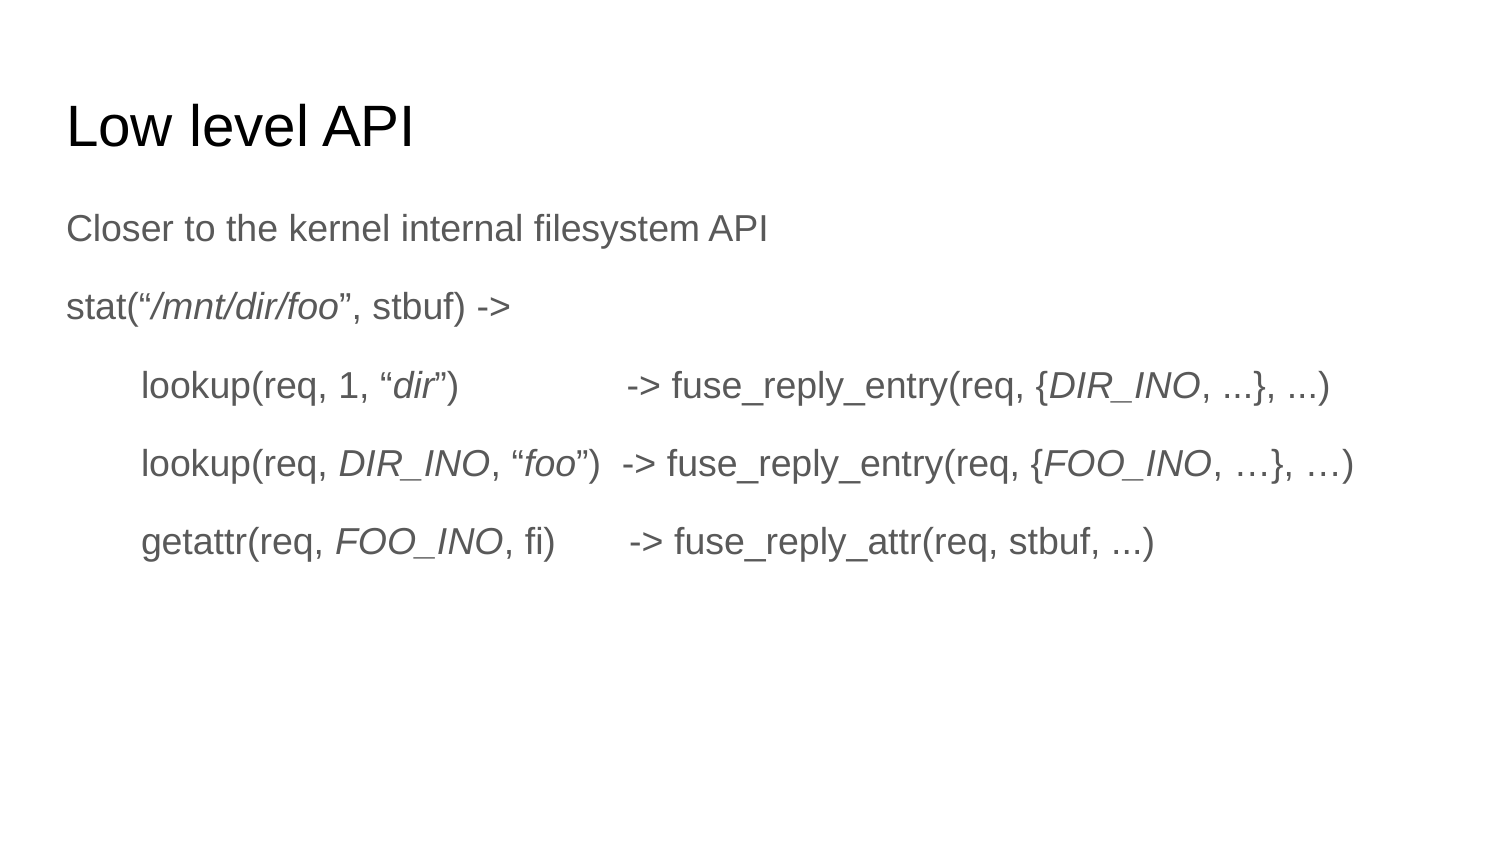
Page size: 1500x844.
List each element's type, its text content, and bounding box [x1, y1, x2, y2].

list Closer to the kernel internal filesystem API stat(“/mnt/dir/foo”, stbuf) -> lookup(req, 1, “dir”) -> fuse_reply_entry(req, {DIR_INO, ...}, ...) lookup(req, DIR_INO, “foo”) -> fuse_reply_entry(req, {FOO_INO, …}, …) getattr(req, FOO_INO, fi) -> fuse_reply_attr(req, stbuf, ...) [51, 189, 1449, 750]
title Low level API [51, 72, 1449, 167]
